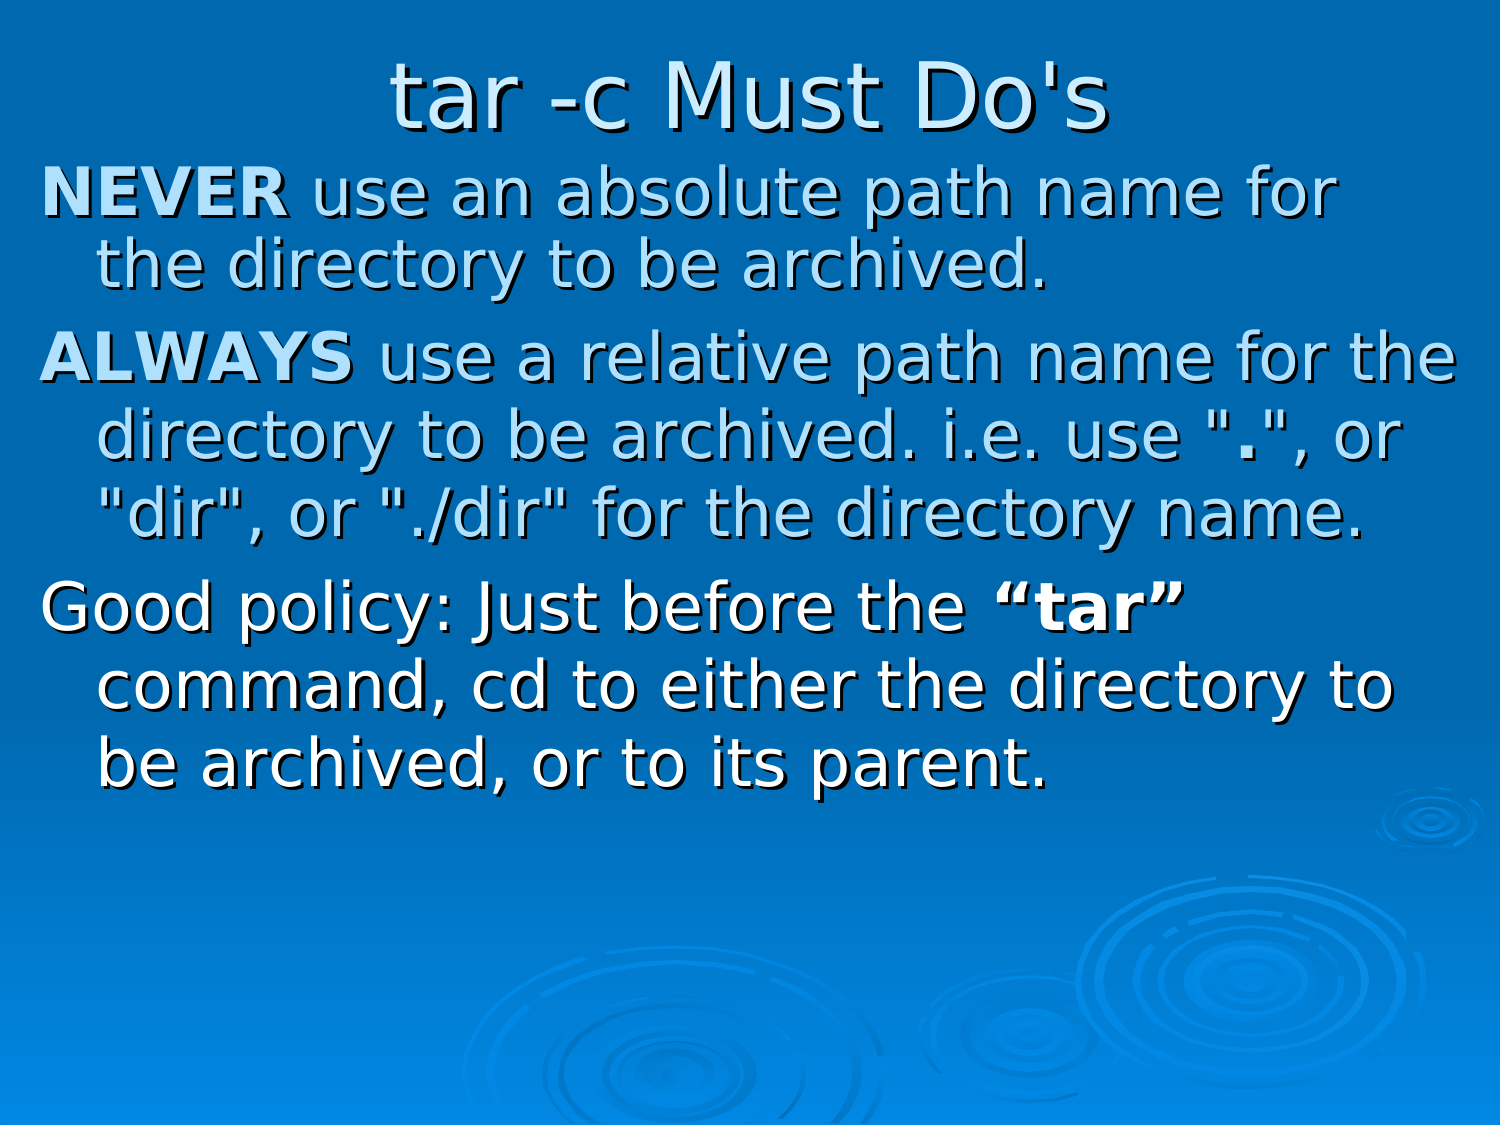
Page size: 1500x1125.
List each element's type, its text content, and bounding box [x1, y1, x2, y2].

list NEVER use an absolute path name for the directory to be archived. ALWAYS use a relative path name for the directory to be archived. i.e. use ".", or "dir", or "./dir" for the directory name. Good policy: Just before the “tar” command, cd to either the directory to be archived, or to its parent. [24, 149, 1476, 1063]
title tar -c Must Do's [75, 37, 1426, 149]
